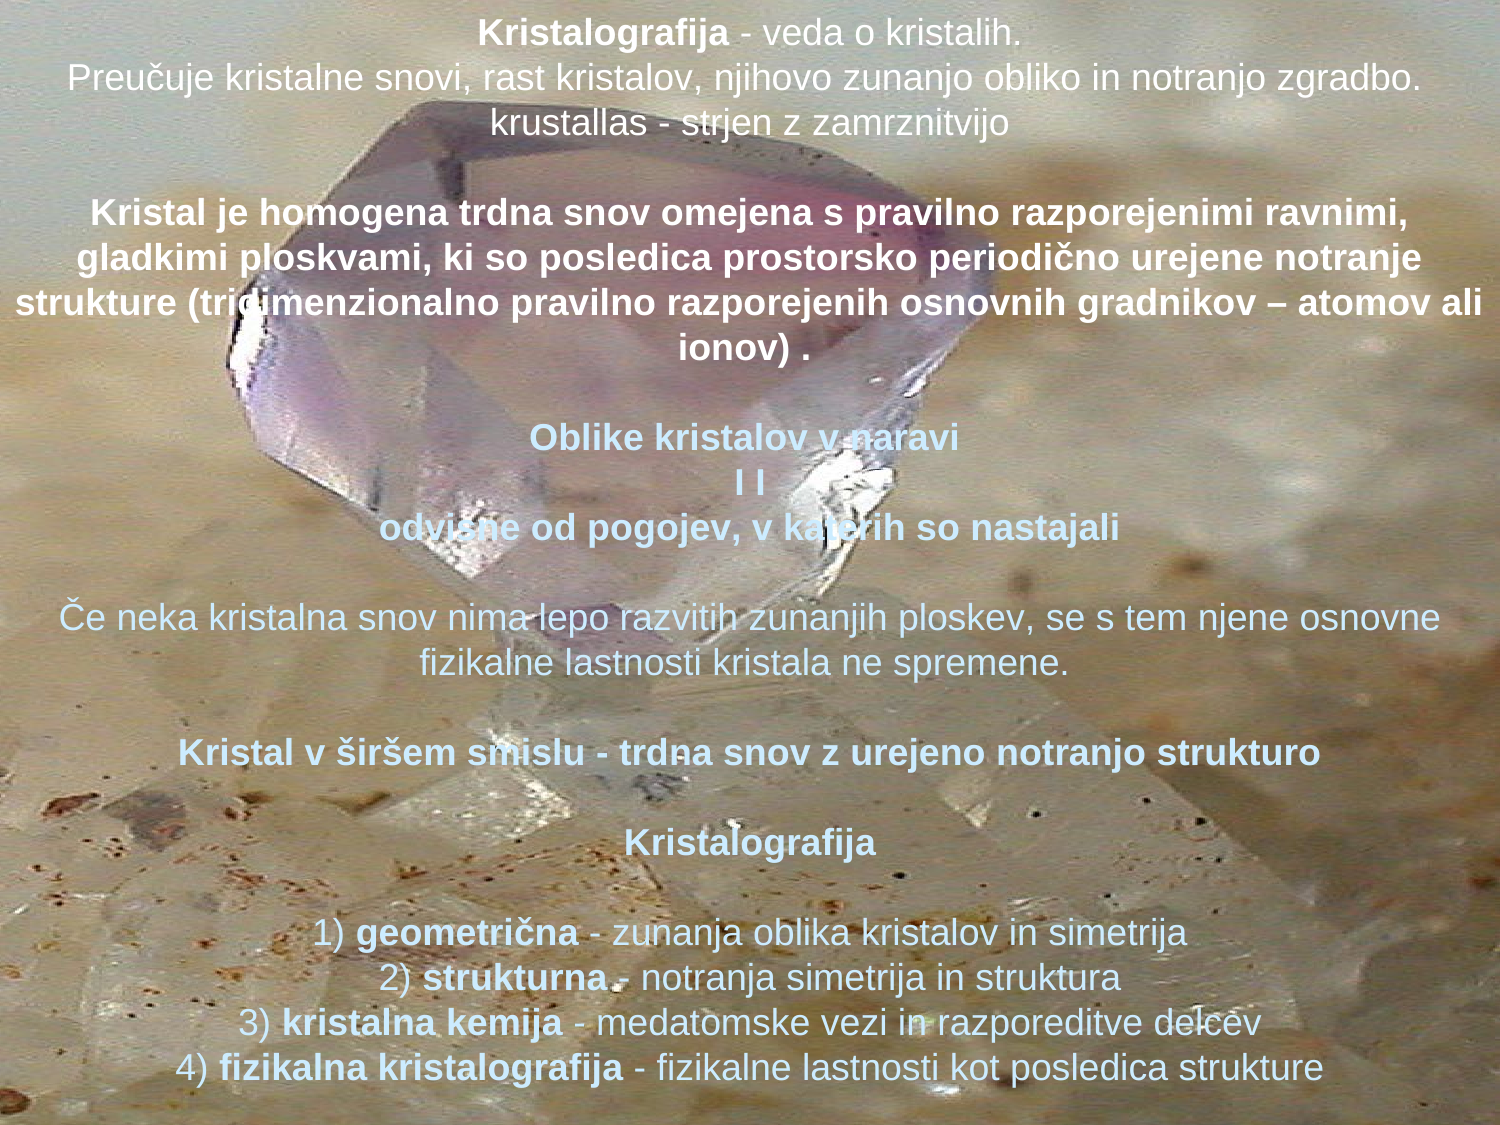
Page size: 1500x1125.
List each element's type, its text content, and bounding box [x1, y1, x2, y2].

text_box Kristalografija - veda o kristalih. Preučuje kristalne snovi, rast kristalov, njihovo zunanjo obliko in notranjo zgradbo. krustallas - strjen z zamrznitvijo Kristal je homogena trdna snov omejena s pravilno razporejenimi ravnimi, gladkimi ploskvami, ki so posledica prostorsko periodično urejene notranje strukture (tridimenzionalno pravilno razporejenih osnovnih gradnikov – atomov ali ionov) . Oblike kristalov v naravi I I odvisne od pogojev, v katerih so nastajali Če neka kristalna snov nima lepo razvitih zunanjih ploskev, se s tem njene osnovne fizikalne lastnosti kristala ne spremene. Kristal v širšem smislu - trdna snov z urejeno notranjo strukturo Kristalografija 1) geometrična - zunanja oblika kristalov in simetrija 2) strukturna - notranja simetrija in struktura 3) kristalna kemija - medatomske vezi in razporeditve delcev 4) fizikalna kristalografija - fizikalne lastnosti kot posledica strukture [0, 0, 1500, 1125]
